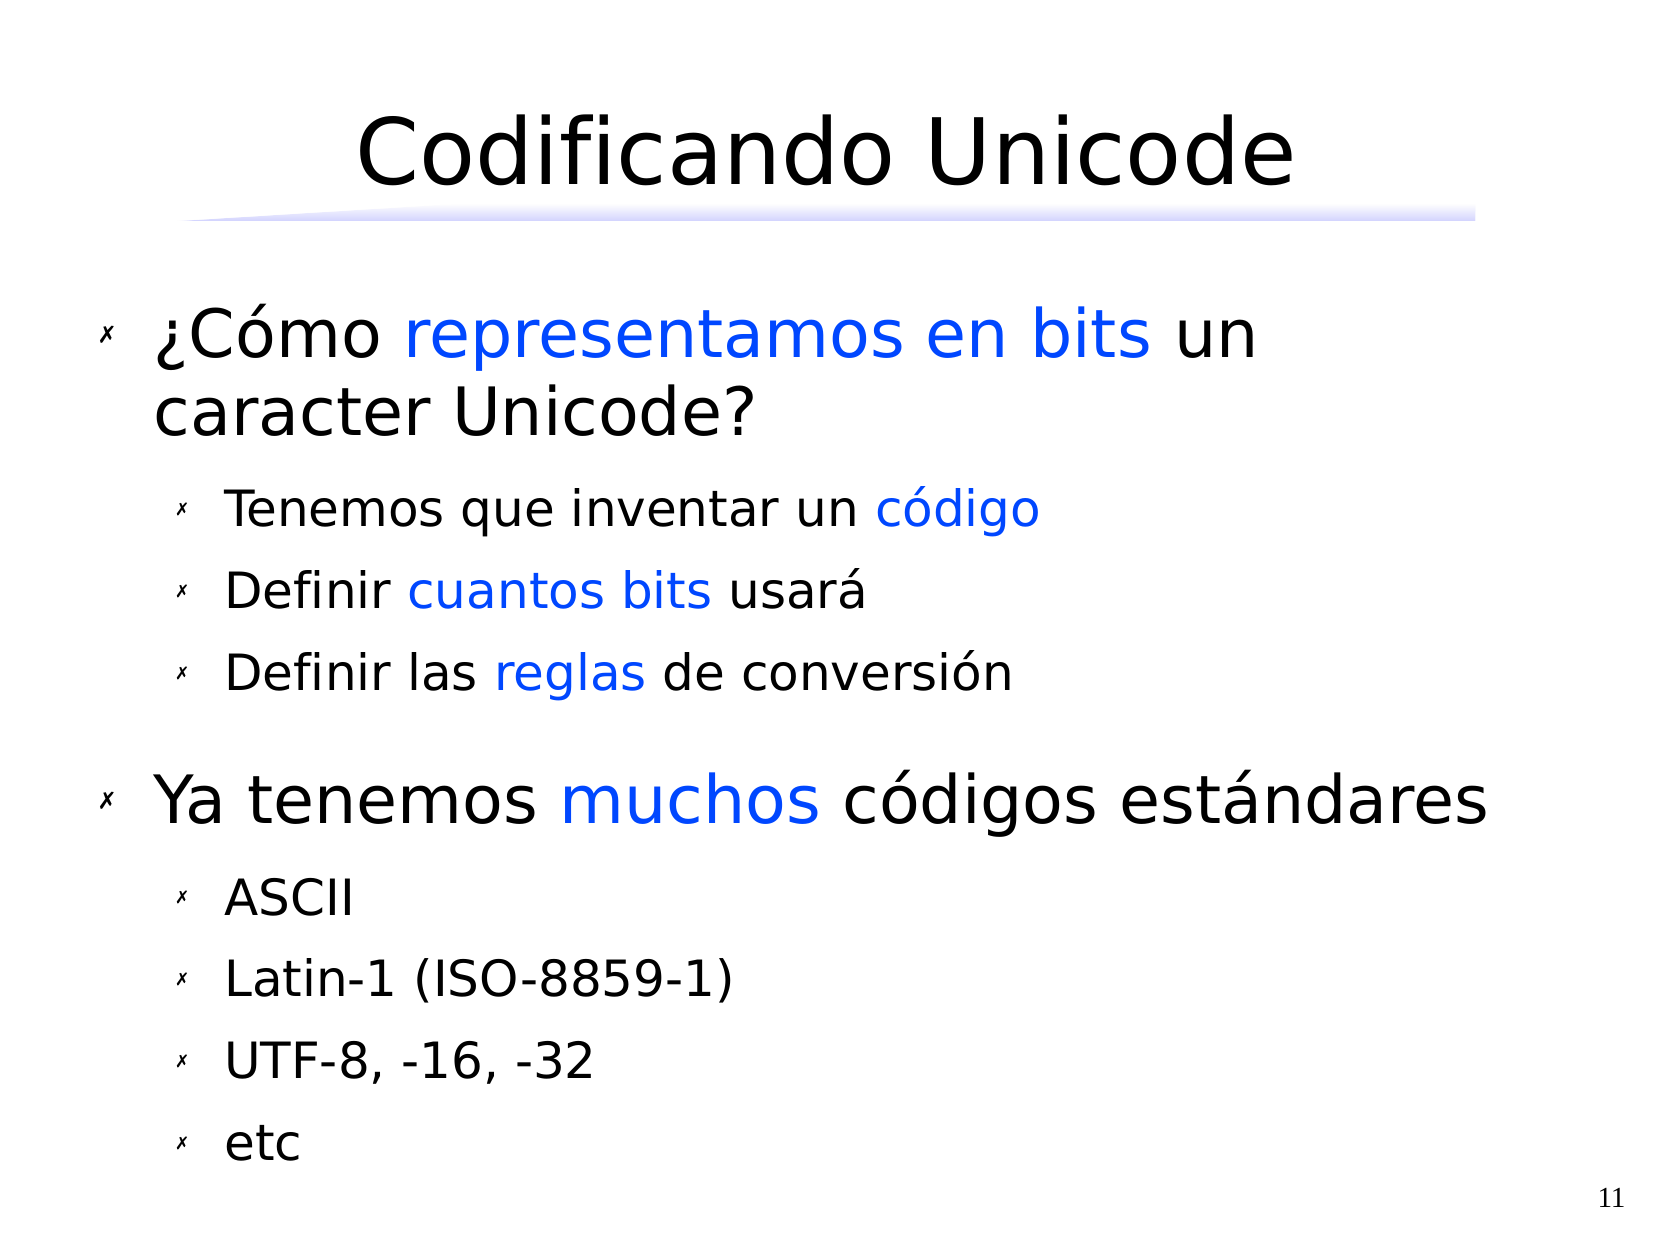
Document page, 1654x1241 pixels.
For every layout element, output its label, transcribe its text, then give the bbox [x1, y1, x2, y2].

title Codificando Unicode [82, 49, 1571, 257]
list ¿Cómo representamos en bits un caracter Unicode? Tenemos que inventar un código Definir cuantos bits usará Definir las reglas de conversión Ya tenemos muchos códigos estándares ASCII Latin-1 (ISO-8859-1) UTF-8, -16, -32 etc [82, 295, 1536, 1173]
